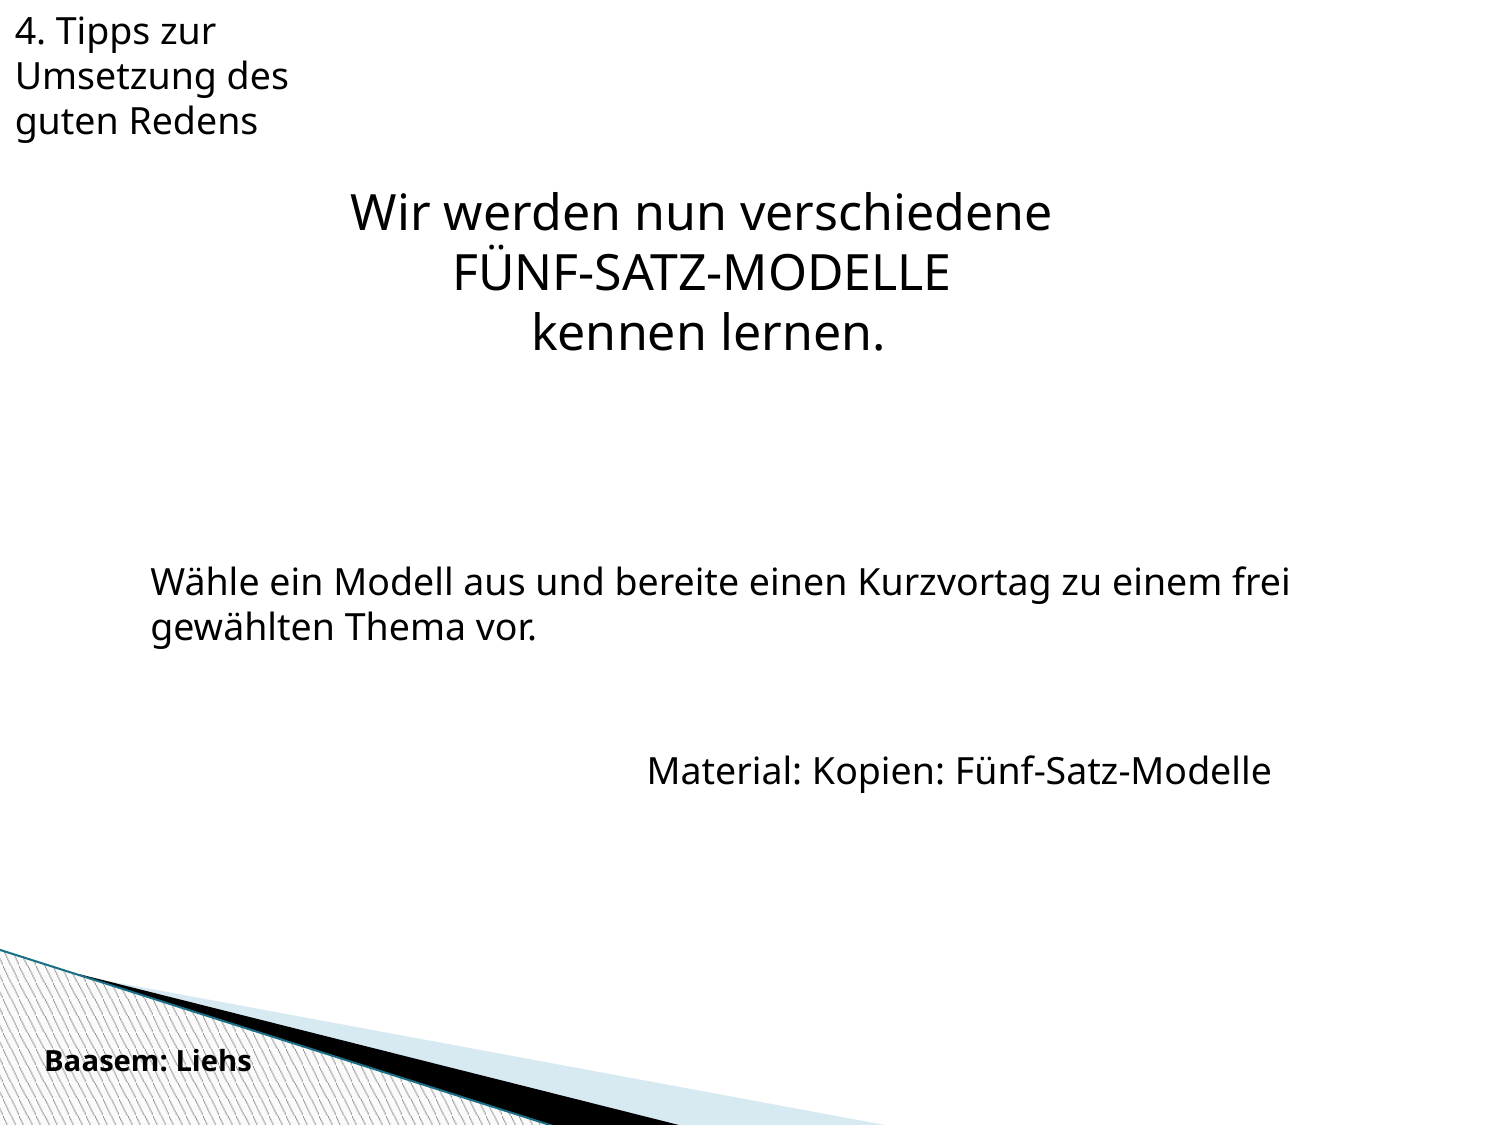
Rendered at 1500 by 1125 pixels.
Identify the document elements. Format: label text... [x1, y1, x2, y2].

picture [0, 952, 543, 1125]
text_box Wir werden nun verschiedene FÜNF-SATZ-MODELLE kennen lernen. [135, 172, 1282, 368]
text_box Material: Kopien: Fünf-Satz-Modelle [631, 739, 1388, 800]
text_box Wähle ein Modell aus und bereite einen Kurzvortag zu einem frei gewählten Thema vor. [135, 550, 1353, 656]
text_box 4. Tipps zur Umsetzung des guten Redens [0, 0, 337, 150]
text_box Baasem: Liehs [29, 1034, 325, 1085]
